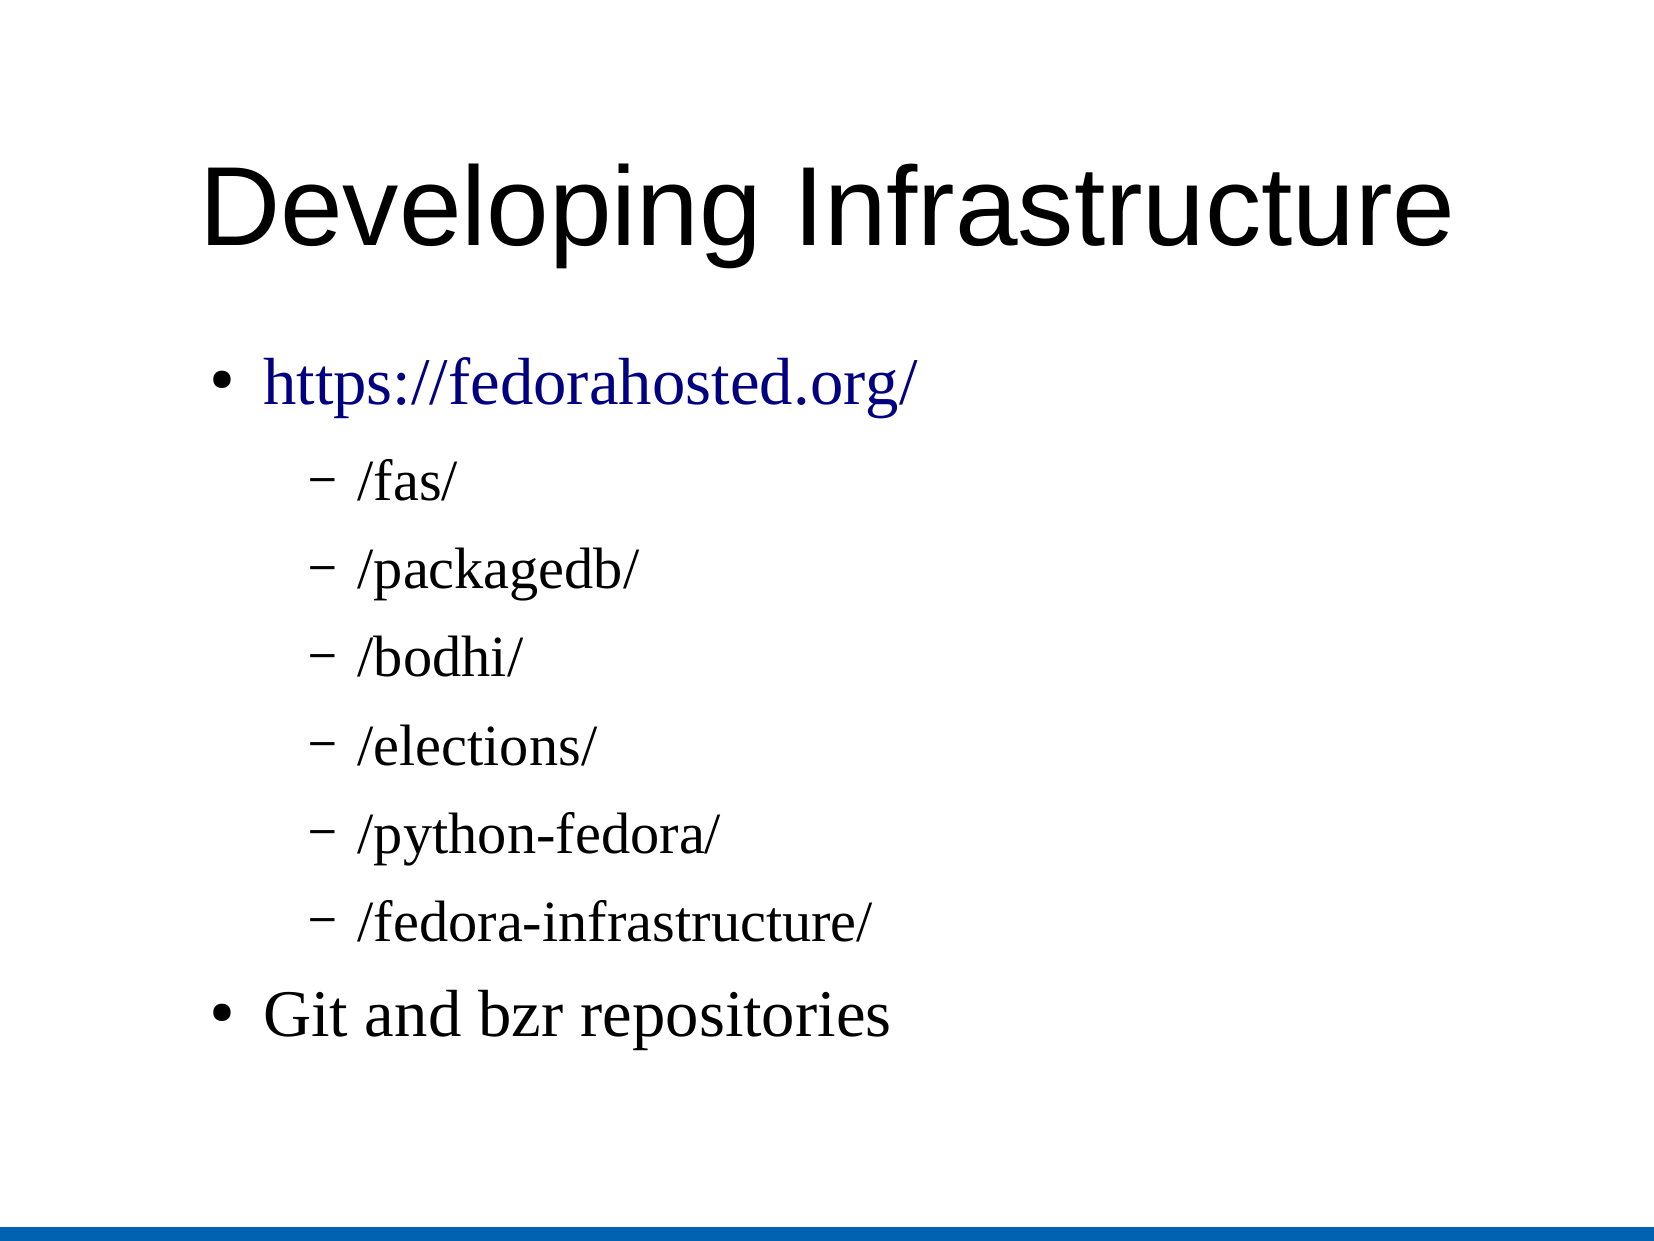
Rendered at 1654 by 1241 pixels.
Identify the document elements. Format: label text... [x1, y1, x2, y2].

title Developing Infrastructure [121, 110, 1533, 303]
list https://fedorahosted.org/ /fas/ /packagedb/ /bodhi/ /elections/ /python-fedora/ /fedora-infrastructure/ Git and bzr repositories [121, 344, 1533, 1112]
